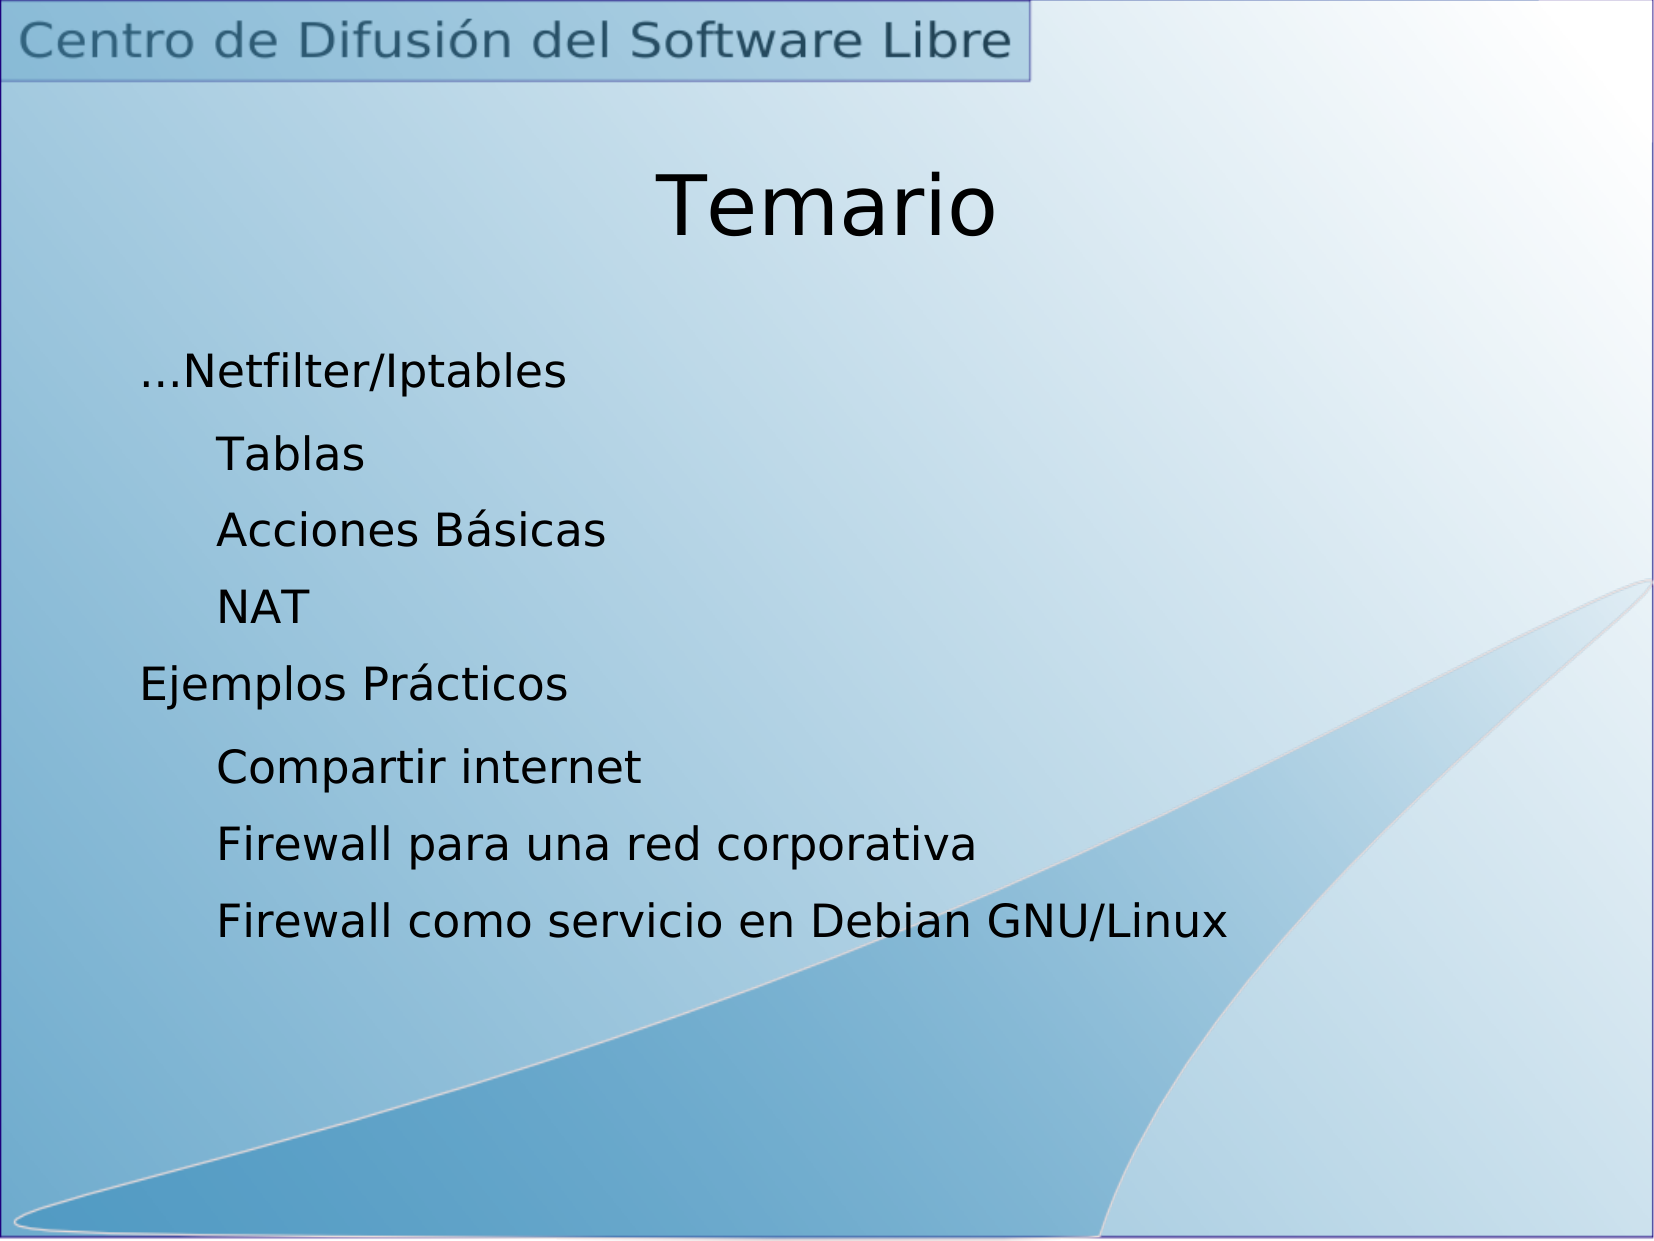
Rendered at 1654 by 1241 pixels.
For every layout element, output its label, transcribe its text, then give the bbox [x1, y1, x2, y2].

title Temario [121, 102, 1534, 311]
picture [0, 0, 1654, 1241]
list ...Netfilter/Iptables Tablas Acciones Básicas NAT Ejemplos Prácticos Compartir internet Firewall para una red corporativa Firewall como servicio en Debian GNU/Linux [121, 344, 1534, 1127]
